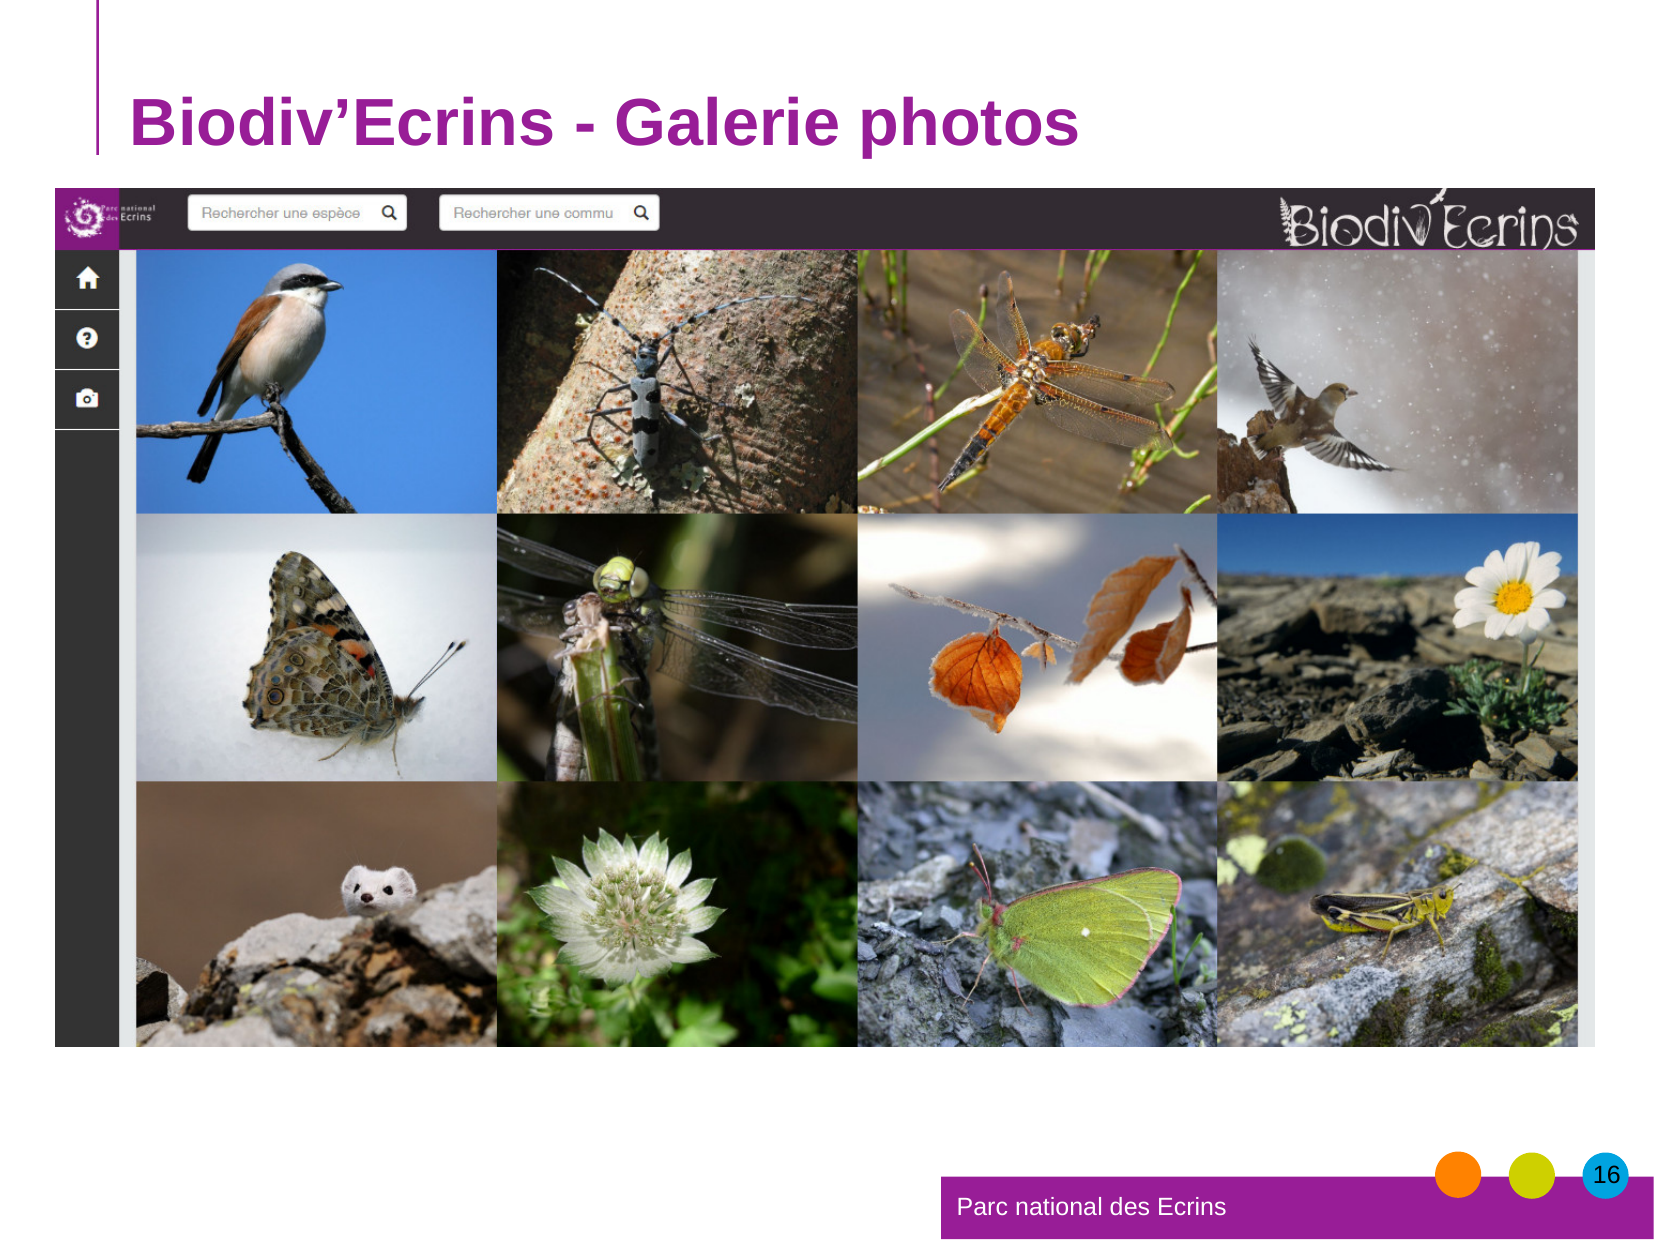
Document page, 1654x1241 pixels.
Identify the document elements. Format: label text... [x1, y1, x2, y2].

picture [55, 188, 1595, 1047]
title Biodiv’Ecrins - Galerie photos [129, 11, 1619, 160]
